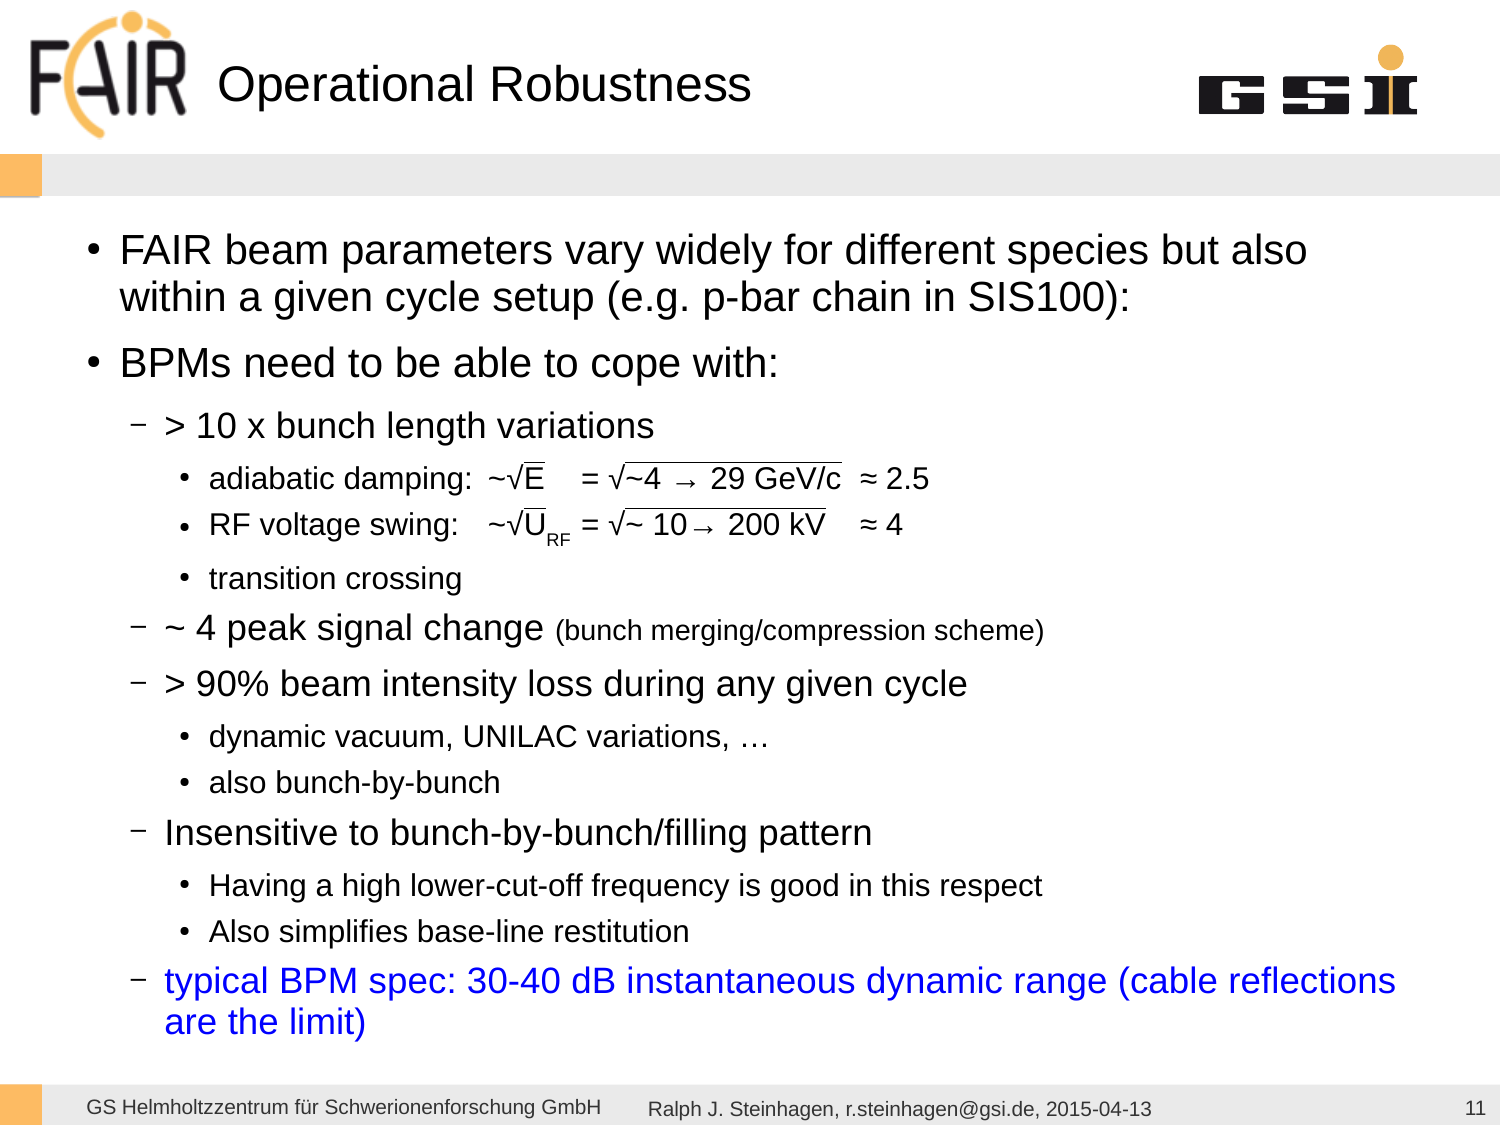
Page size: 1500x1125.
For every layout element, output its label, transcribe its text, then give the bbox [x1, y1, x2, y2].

list FAIR beam parameters vary widely for different species but also within a given cycle setup (e.g. p-bar chain in SIS100): BPMs need to be able to cope with: > 10 x bunch length variations adiabatic damping: ~√E = √~4 → 29 GeV/c ≈ 2.5 RF voltage swing: ~√URF = √~ 10→ 200 kV ≈ 4 transition crossing ~ 4 peak signal change (bunch merging/compression scheme) > 90% beam intensity loss during any given cycle dynamic vacuum, UNILAC variations, … also bunch-by-bunch Insensitive to bunch-by-bunch/filling pattern Having a high lower-cut-off frequency is good in this respect Also simplifies base-line restitution typical BPM spec: 30-40 dB instantaneous dynamic range (cable reflections are the limit) [75, 226, 1425, 1050]
title Operational Robustness [217, 20, 1197, 147]
picture [30, 9, 187, 141]
picture [1197, 42, 1419, 117]
